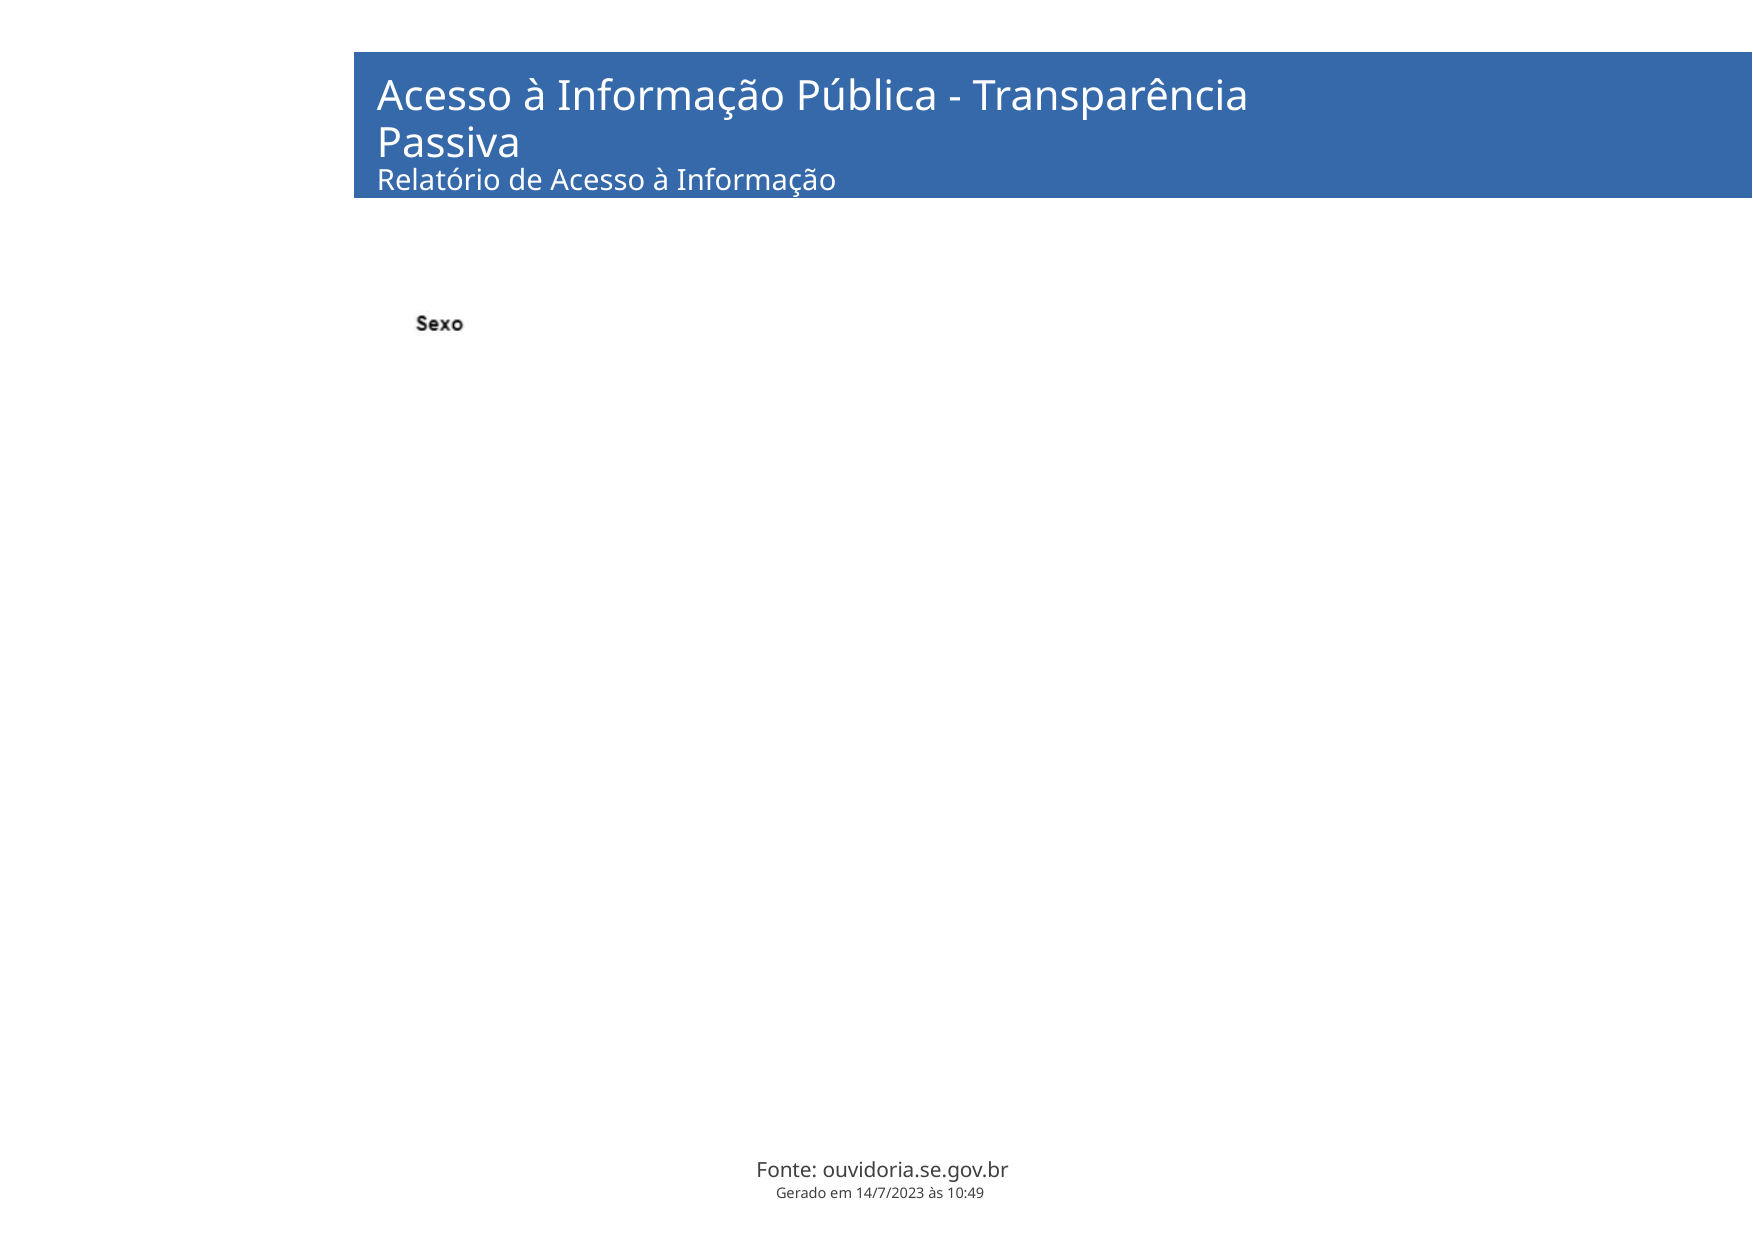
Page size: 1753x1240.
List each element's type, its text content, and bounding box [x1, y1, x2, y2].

text_box [354, 52, 1752, 198]
text_box [155, 211, 1599, 1028]
text_box Fonte: ouvidoria.se.gov.br Gerado em 14/7/2023 às 10:49 [756, 1158, 1023, 1202]
text_box Acesso à Informação Pública - Transparência Passiva Relatório de Acesso à Informação EMSETURJunho a Junho de 2023 [376, 72, 1403, 228]
